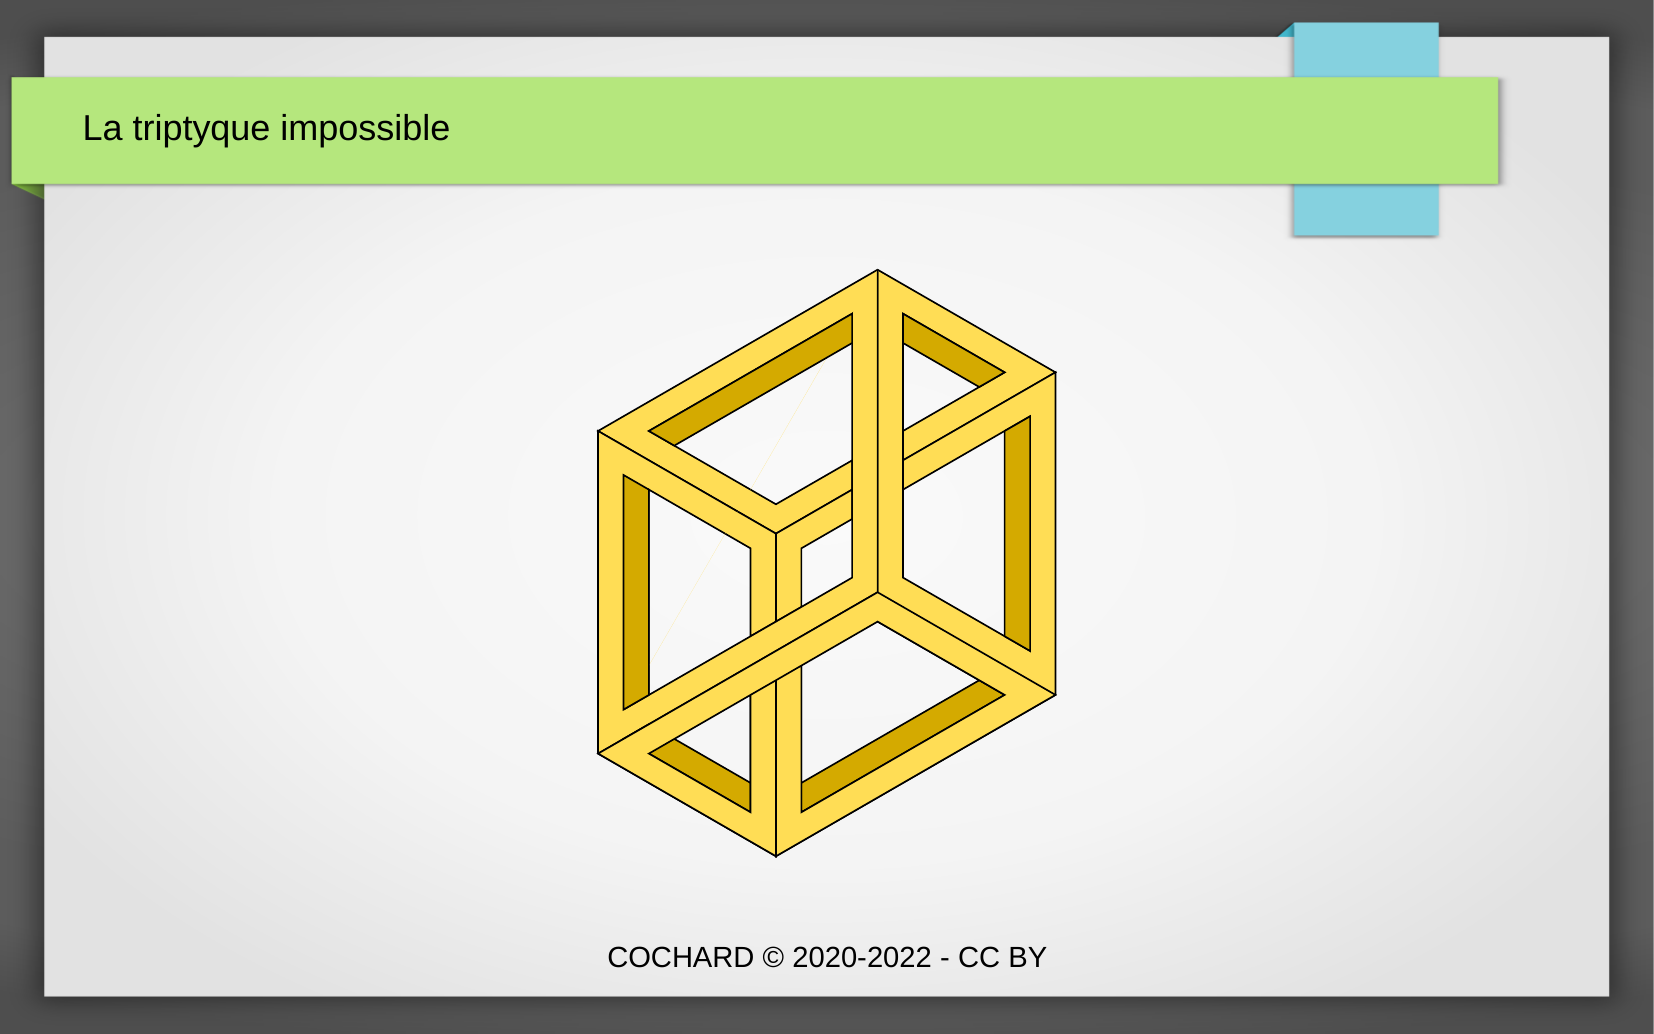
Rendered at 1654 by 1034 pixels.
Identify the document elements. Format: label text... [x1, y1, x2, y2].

subtitle [82, 249, 1571, 849]
picture [0, 0, 1654, 1034]
title La triptyque impossible [82, 78, 1264, 178]
